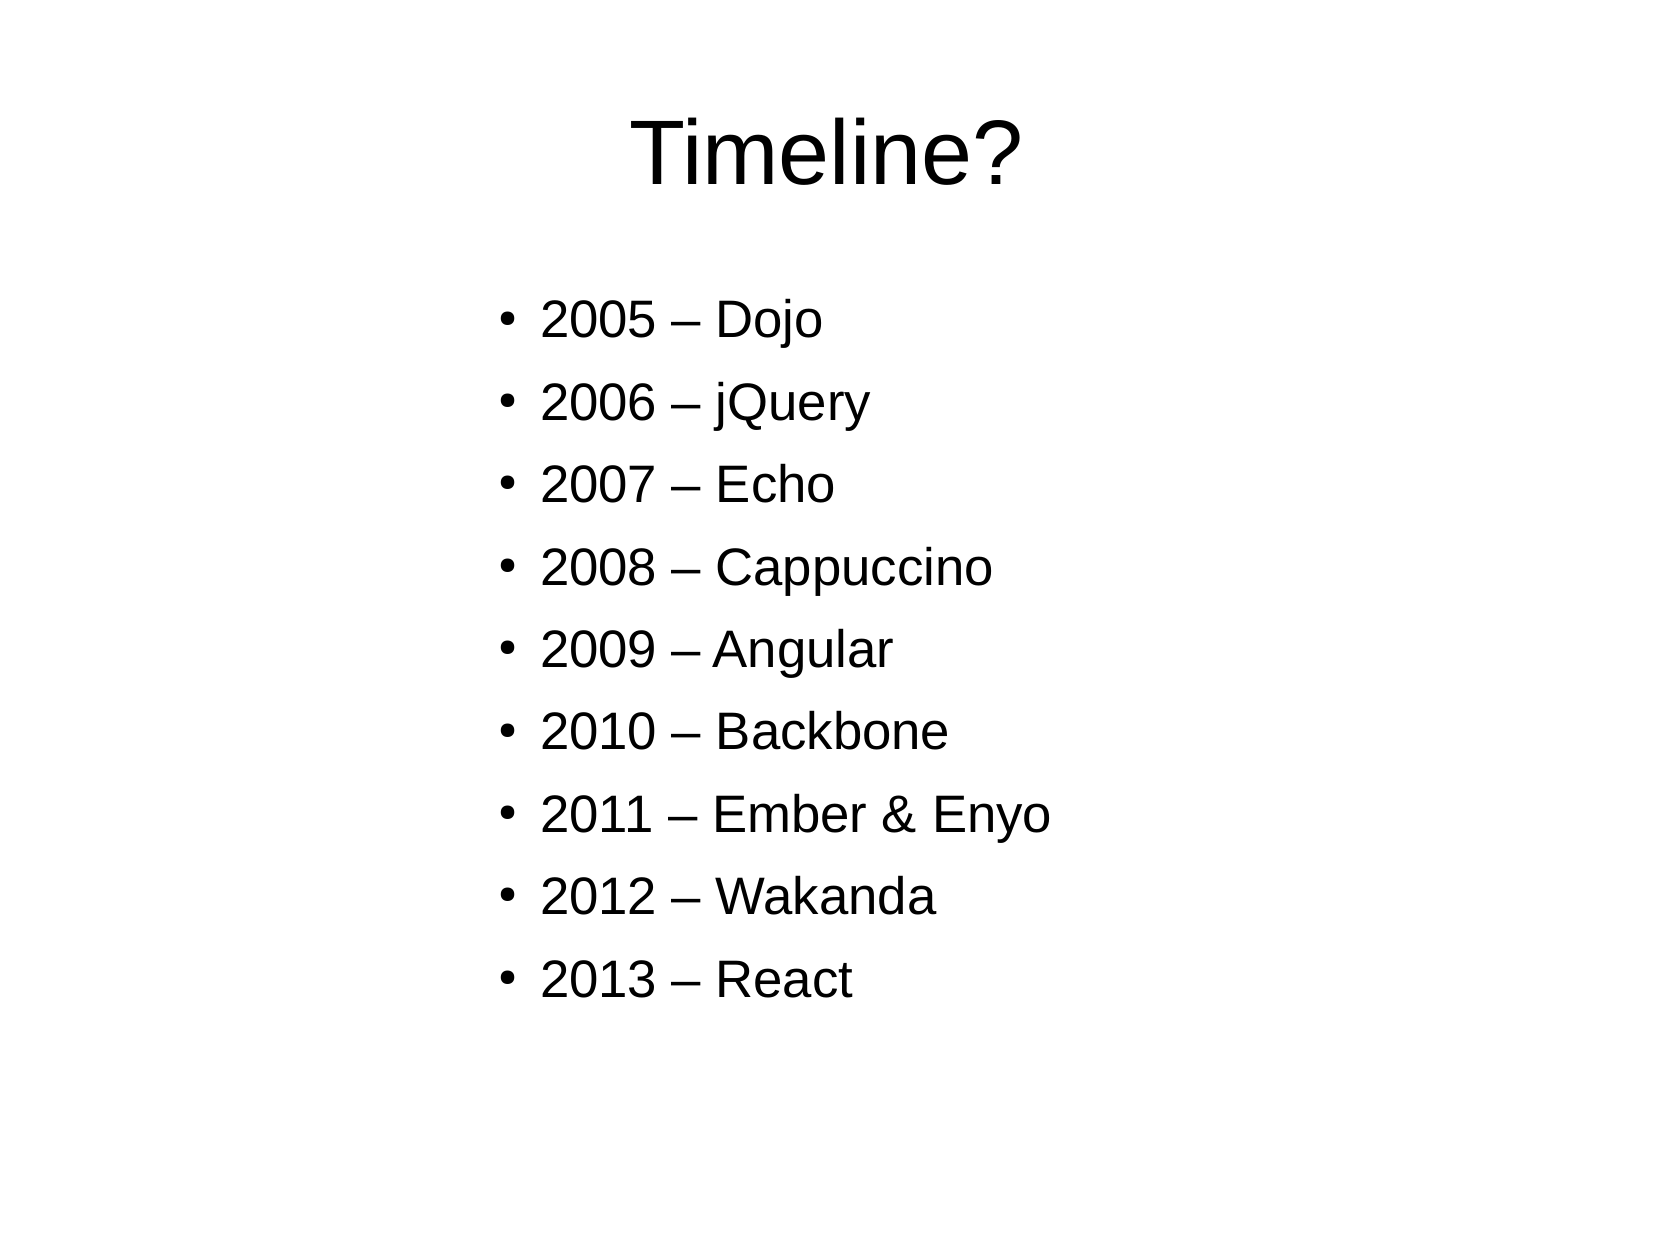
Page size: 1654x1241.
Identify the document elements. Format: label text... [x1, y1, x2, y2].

list 2005 – Dojo 2006 – jQuery 2007 – Echo 2008 – Cappuccino 2009 – Angular 2010 – Backbone 2011 – Ember & Enyo 2012 – Wakanda 2013 – React [484, 290, 1158, 1010]
title Timeline? [82, 49, 1571, 257]
